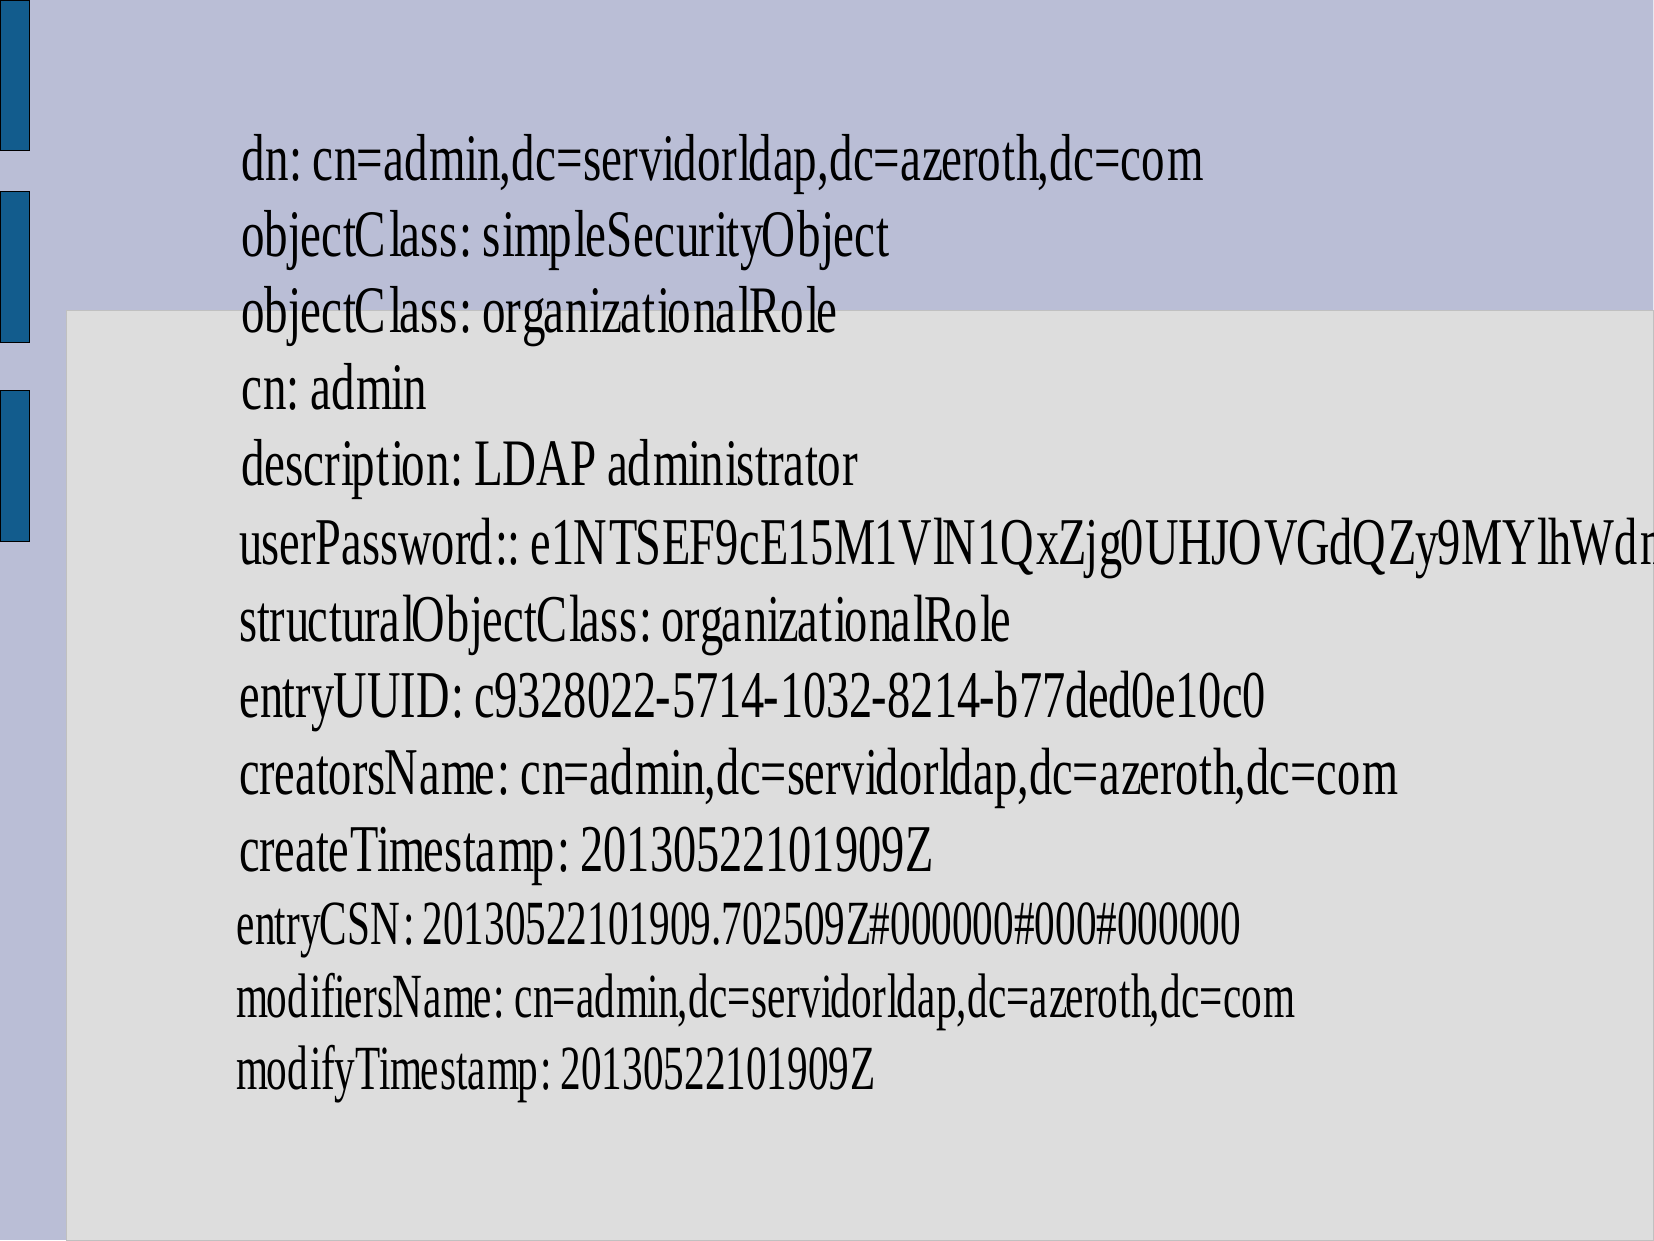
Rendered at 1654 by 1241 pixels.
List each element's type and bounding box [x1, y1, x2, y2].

chart [233, 118, 1654, 1241]
